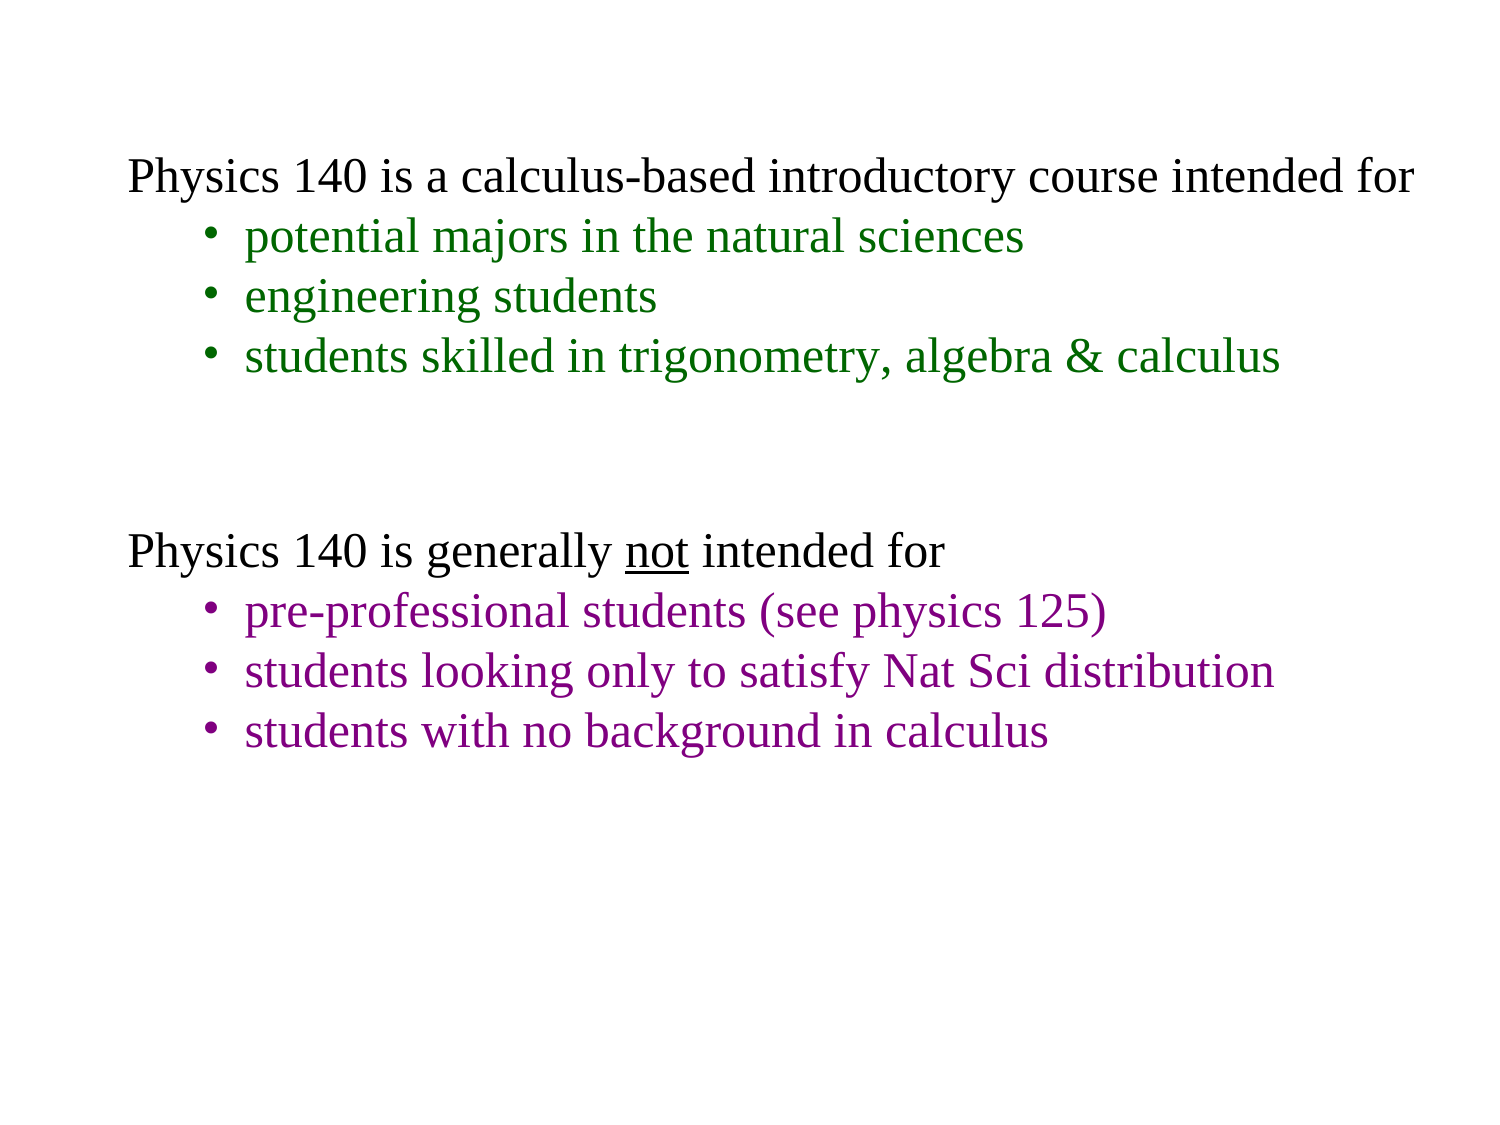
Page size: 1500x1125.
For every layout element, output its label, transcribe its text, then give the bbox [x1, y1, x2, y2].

text_box Physics 140 is a calculus-based introductory course intended for potential majors in the natural sciences engineering students students skilled in trigonometry, algebra & calculus [112, 135, 1451, 391]
text_box Physics 140 is generally not intended for pre-professional students (see physics 125) students looking only to satisfy Nat Sci distribution students with no background in calculus [112, 510, 1326, 766]
